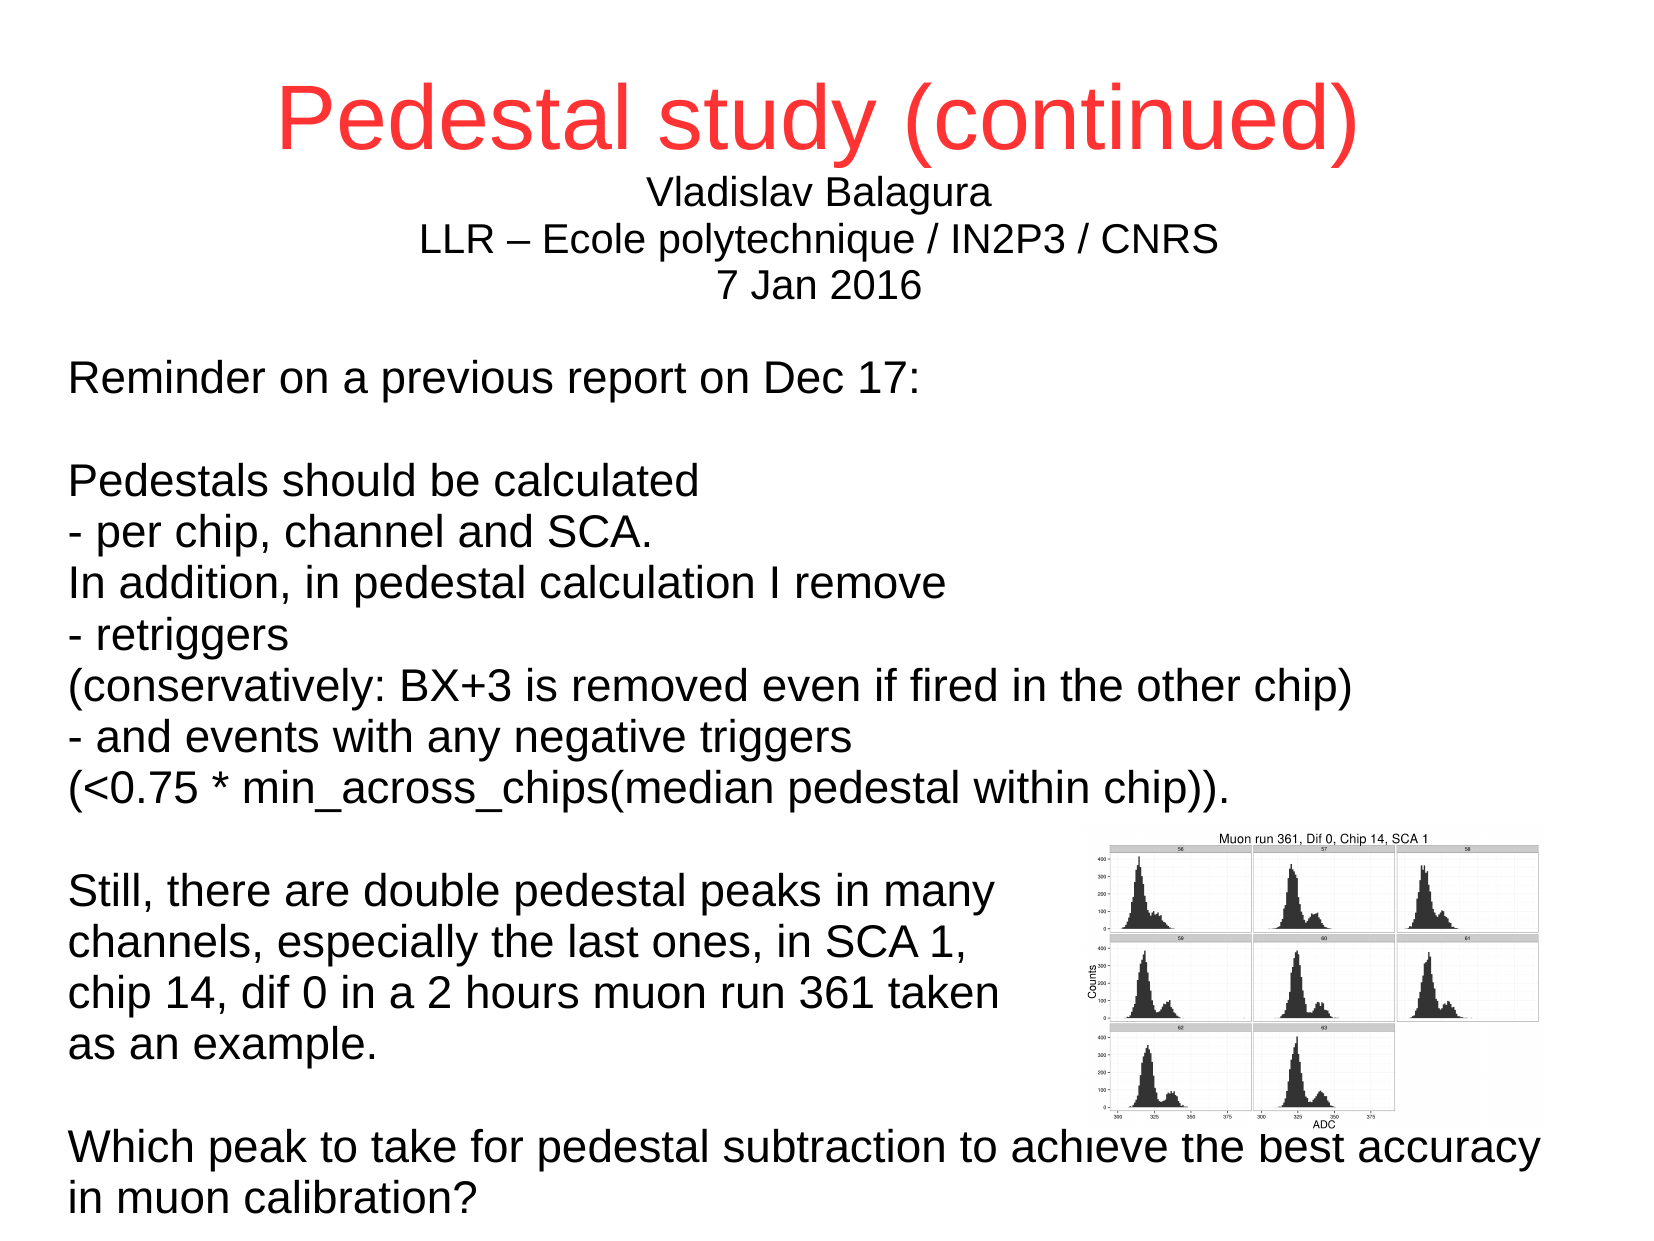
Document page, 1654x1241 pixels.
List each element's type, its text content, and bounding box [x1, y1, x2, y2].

title Pedestal study (continued) Vladislav Balagura LLR – Ecole polytechnique / IN2P3 / CNRS 7 Jan 2016 [75, 15, 1564, 361]
picture [1082, 824, 1546, 1134]
subtitle Reminder on a previous report on Dec 17: Pedestals should be calculated - per chip, channel and SCA. In addition, in pedestal calculation I remove - retriggers (conservatively: BX+3 is removed even if fired in the other chip) - and events with any negative triggers (<0.75 * min_across_chips(median pedestal within chip)). Still, there are double pedestal peaks in many channels, especially the last ones, in SCA 1, chip 14, dif 0 in a 2 hours muon run 361 taken as an example. Which peak to take for pedestal subtraction to achieve the best accuracy in muon calibration? [67, 352, 1591, 1224]
